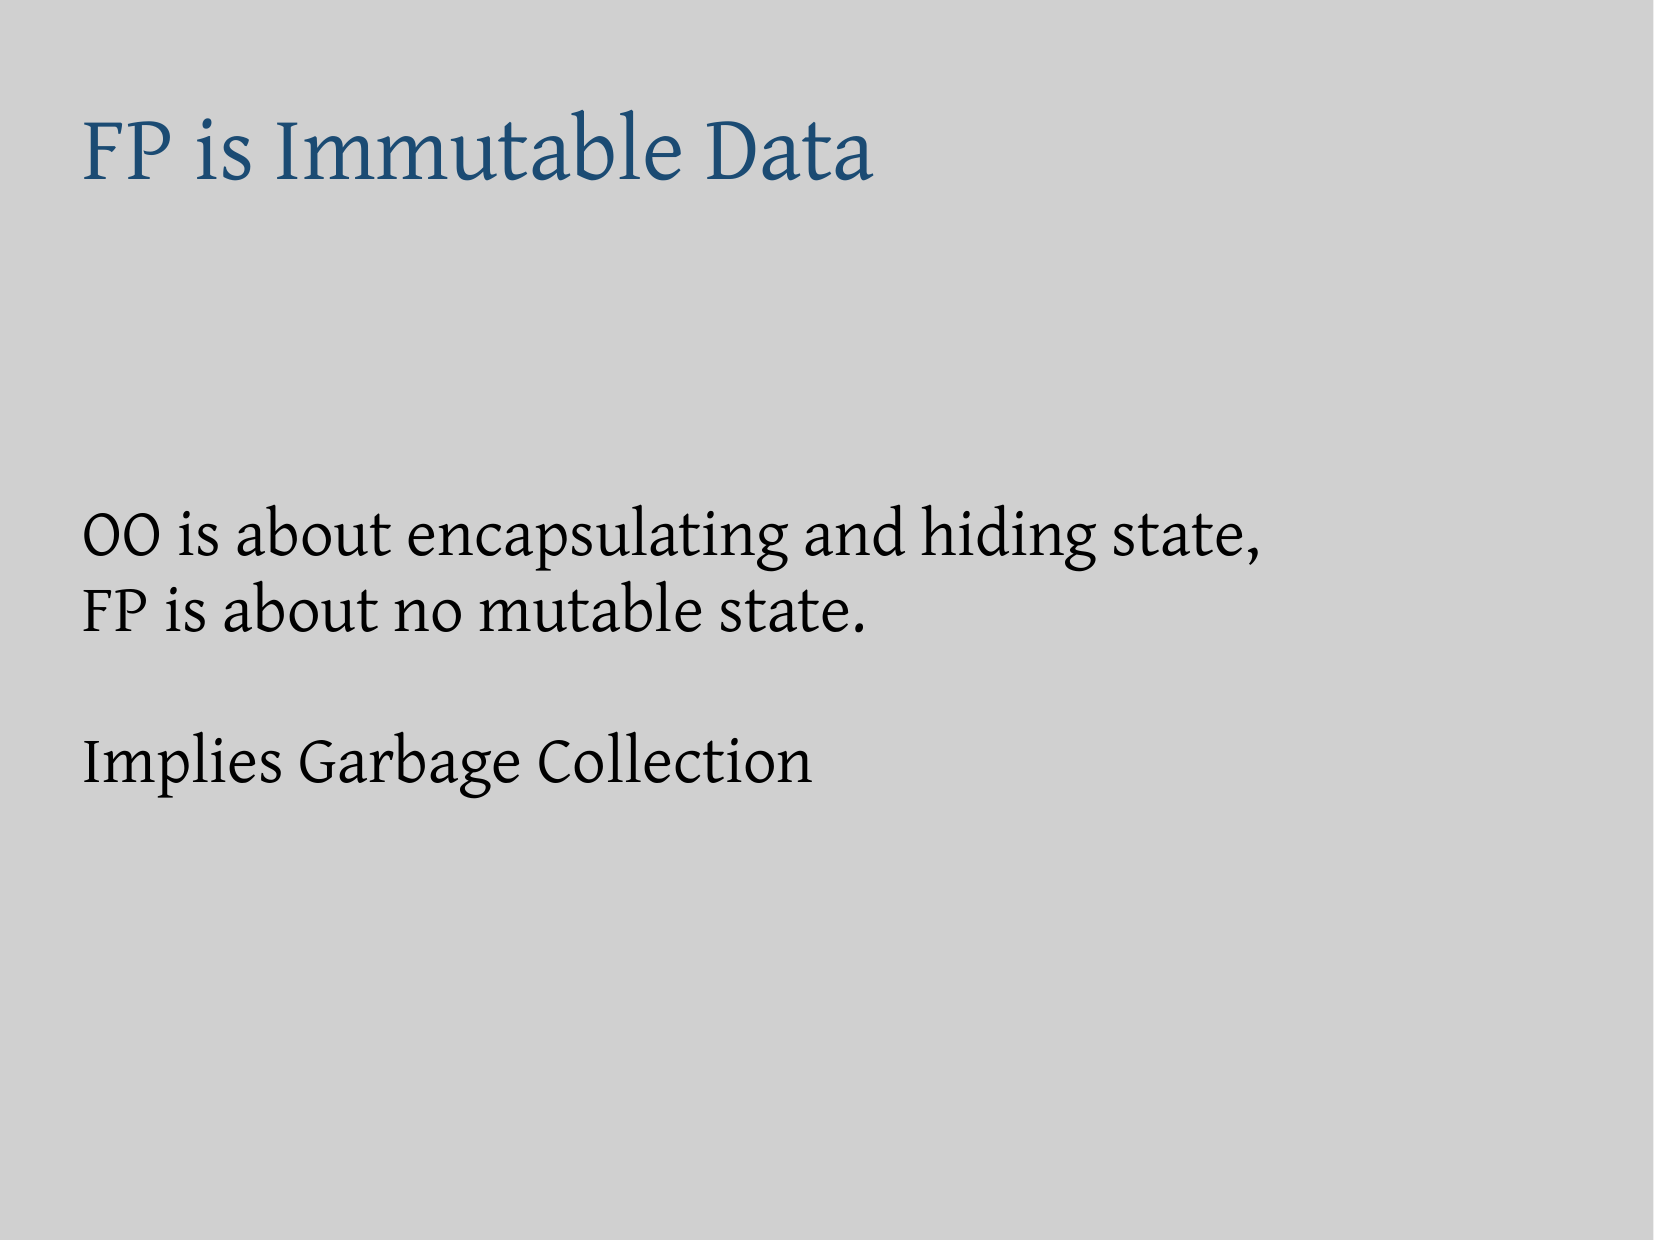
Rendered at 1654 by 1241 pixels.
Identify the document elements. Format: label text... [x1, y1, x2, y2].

title FP is Immutable Data [82, 49, 1571, 257]
subtitle OO is about encapsulating and hiding state, FP is about no mutable state. Implies Garbage Collection [82, 290, 1571, 1010]
